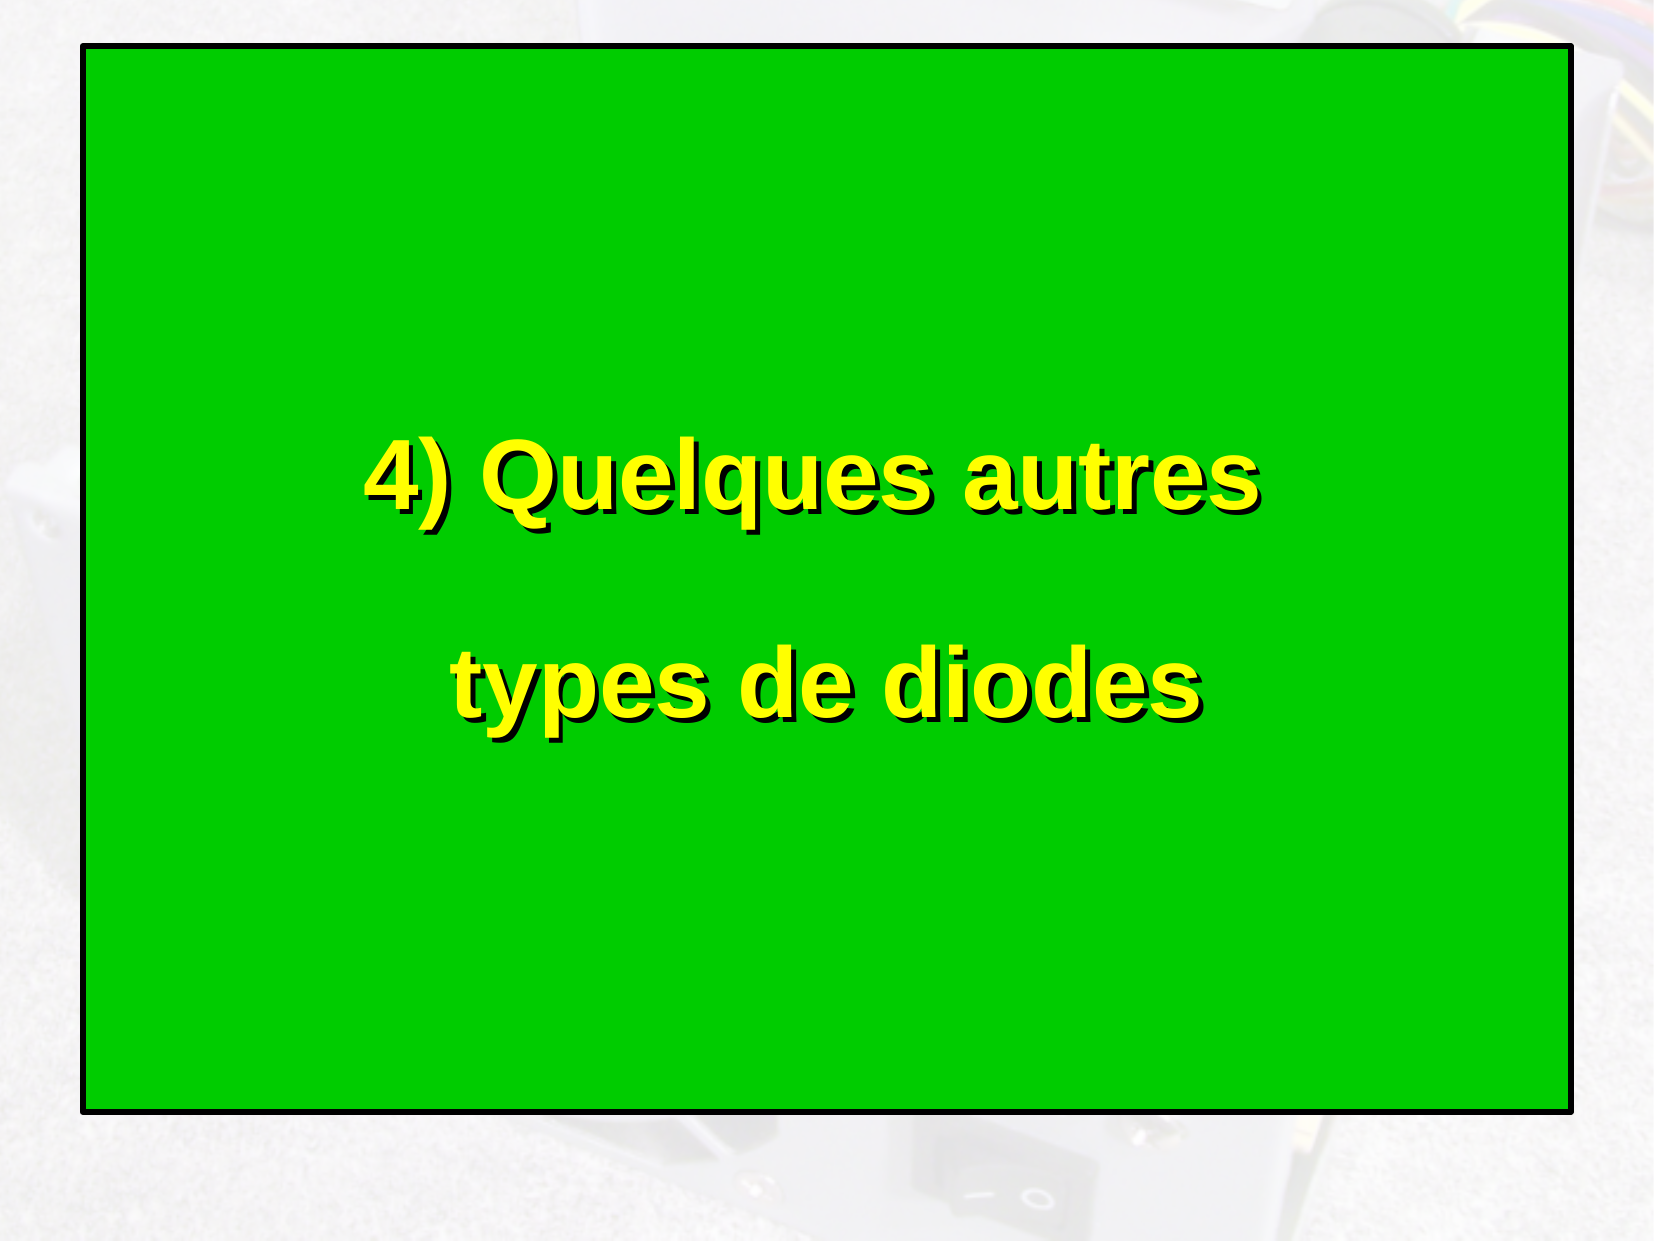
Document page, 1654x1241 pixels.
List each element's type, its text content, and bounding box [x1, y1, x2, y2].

picture [0, 0, 1654, 1241]
subtitle 4) Quelques autres types de diodes [82, 46, 1571, 1112]
